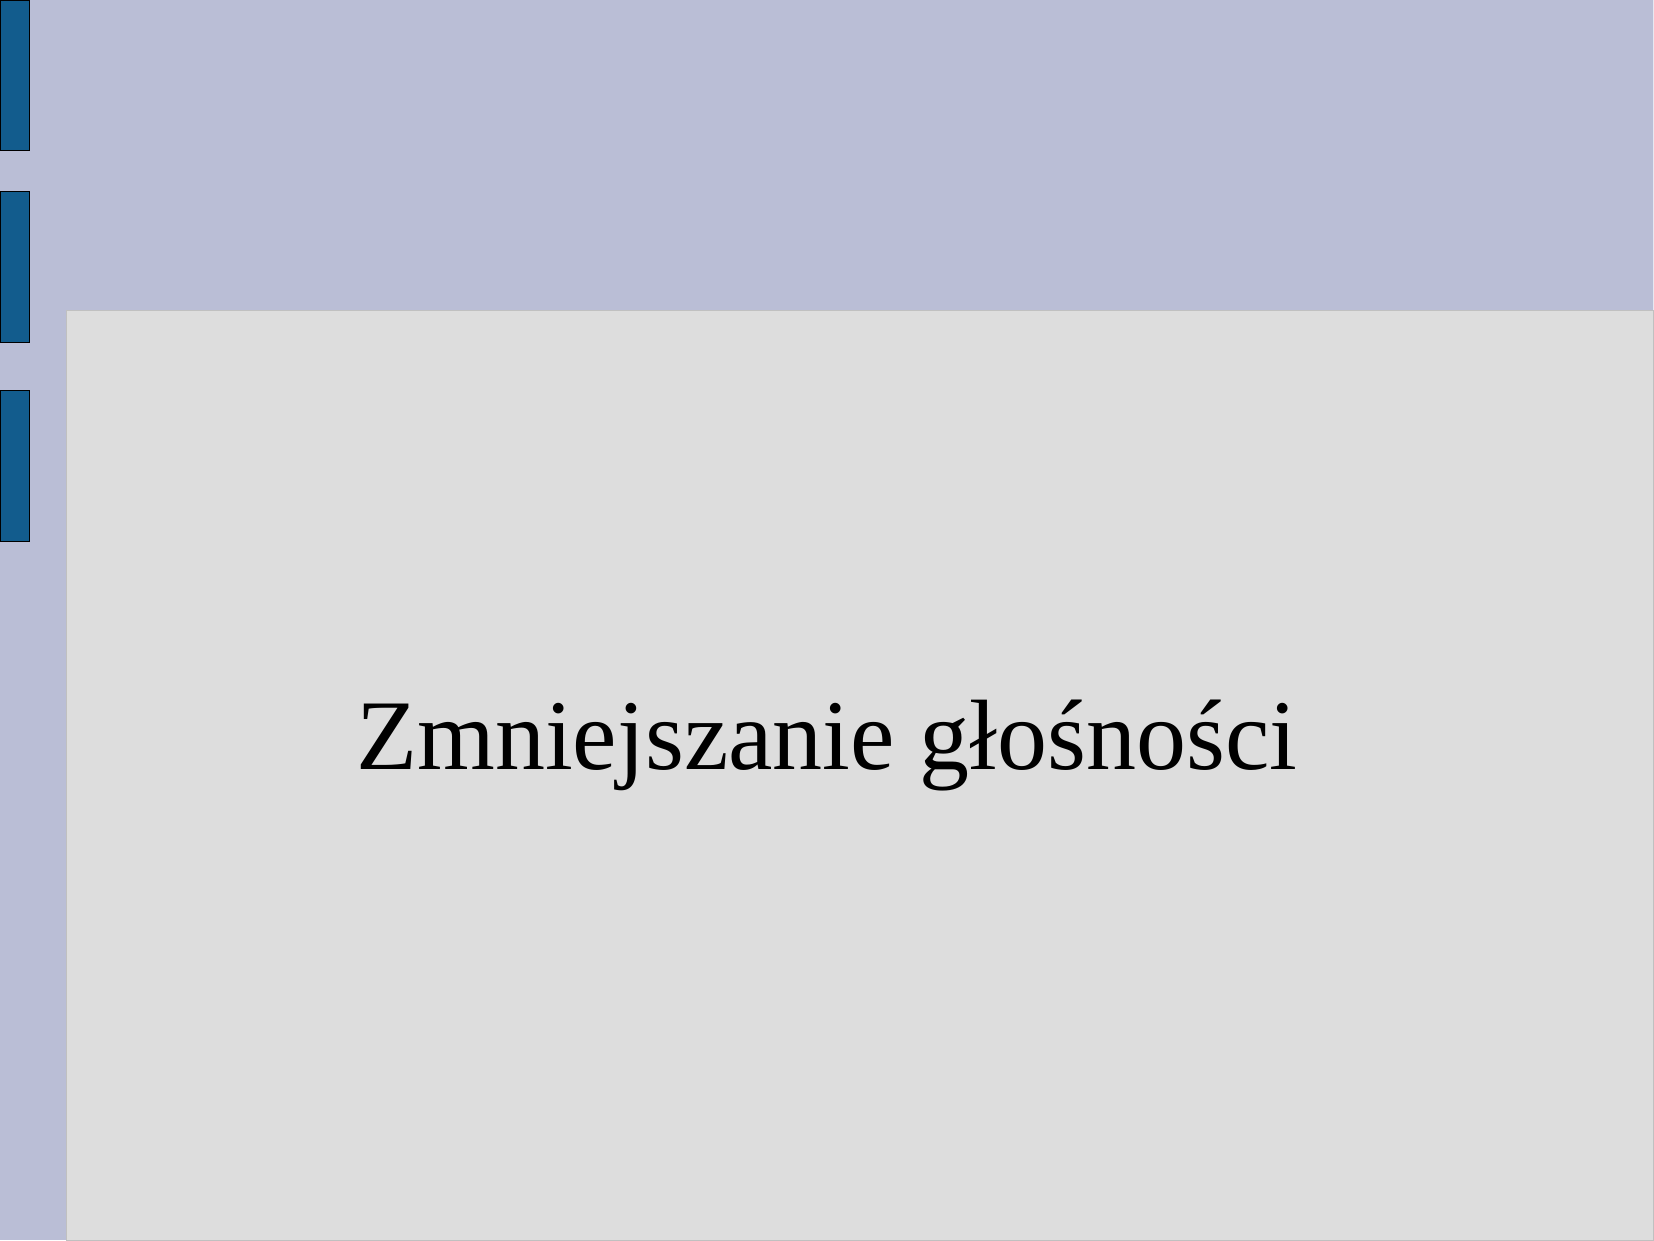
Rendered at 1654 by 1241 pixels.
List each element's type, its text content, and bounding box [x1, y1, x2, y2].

subtitle Zmniejszanie głośności [121, 344, 1534, 1127]
